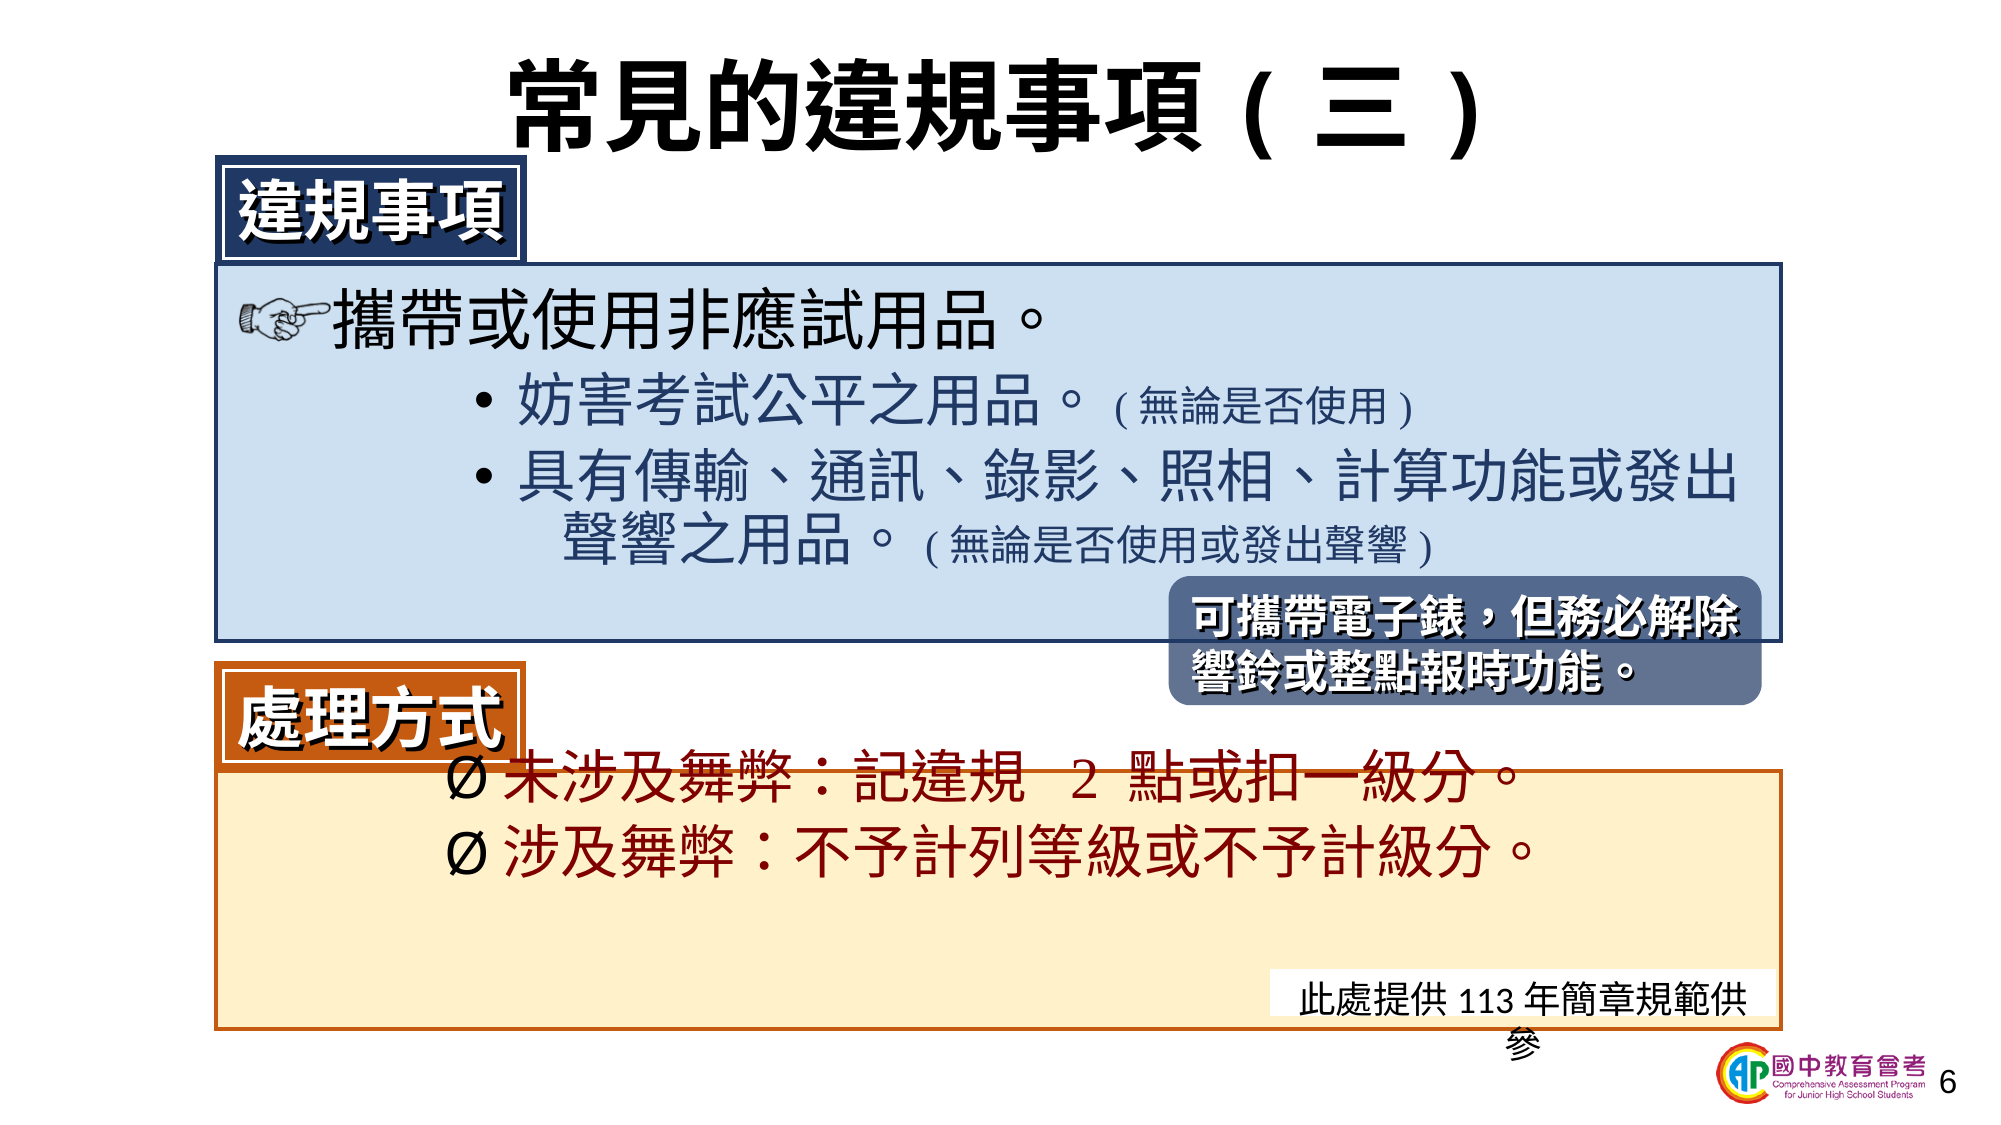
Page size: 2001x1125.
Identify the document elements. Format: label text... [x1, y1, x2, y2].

text_box 可攜帶電子錶，但務必解除響鈴或整點報時功能。 [1168, 576, 1762, 706]
text_box 攜帶或使用非應試用品。 妨害考試公平之用品。(無論是否使用) 具有傳輸、通訊、錄影、照相、計算功能或發出聲響之用品。(無論是否使用或發出聲響) 未涉及舞弊：記違規 2 點或扣一級分。 涉及舞弊：不予計列等級或不予計級分。 [222, 279, 1777, 1006]
text_box 此處提供113年簡章規範供參 [1724, 1006, 1776, 1016]
text_box 此處提供113年簡章規範供參 [1386, 1006, 1416, 1016]
text_box 此處提供113年簡章規範供參 [1424, 1006, 1542, 1016]
text_box 6 [1923, 1047, 2000, 1113]
text_box 處理方式 [214, 661, 222, 771]
text_box 違規事項 [215, 155, 527, 264]
text_box 此處提供113年簡章規範供參 [1618, 1006, 1655, 1016]
text_box 此處提供113年簡章規範供參 [1651, 1006, 1683, 1016]
text_box 此處提供113年簡章規範供參 [1344, 1006, 1379, 1016]
text_box [216, 264, 1781, 641]
text_box 此處提供113年簡章規範供參 [1270, 1006, 1339, 1016]
text_box [216, 771, 1781, 1029]
title 常見的違規事項(三) [137, 2, 1863, 220]
text_box 此處提供113年簡章規範供參 [1686, 1006, 1716, 1016]
